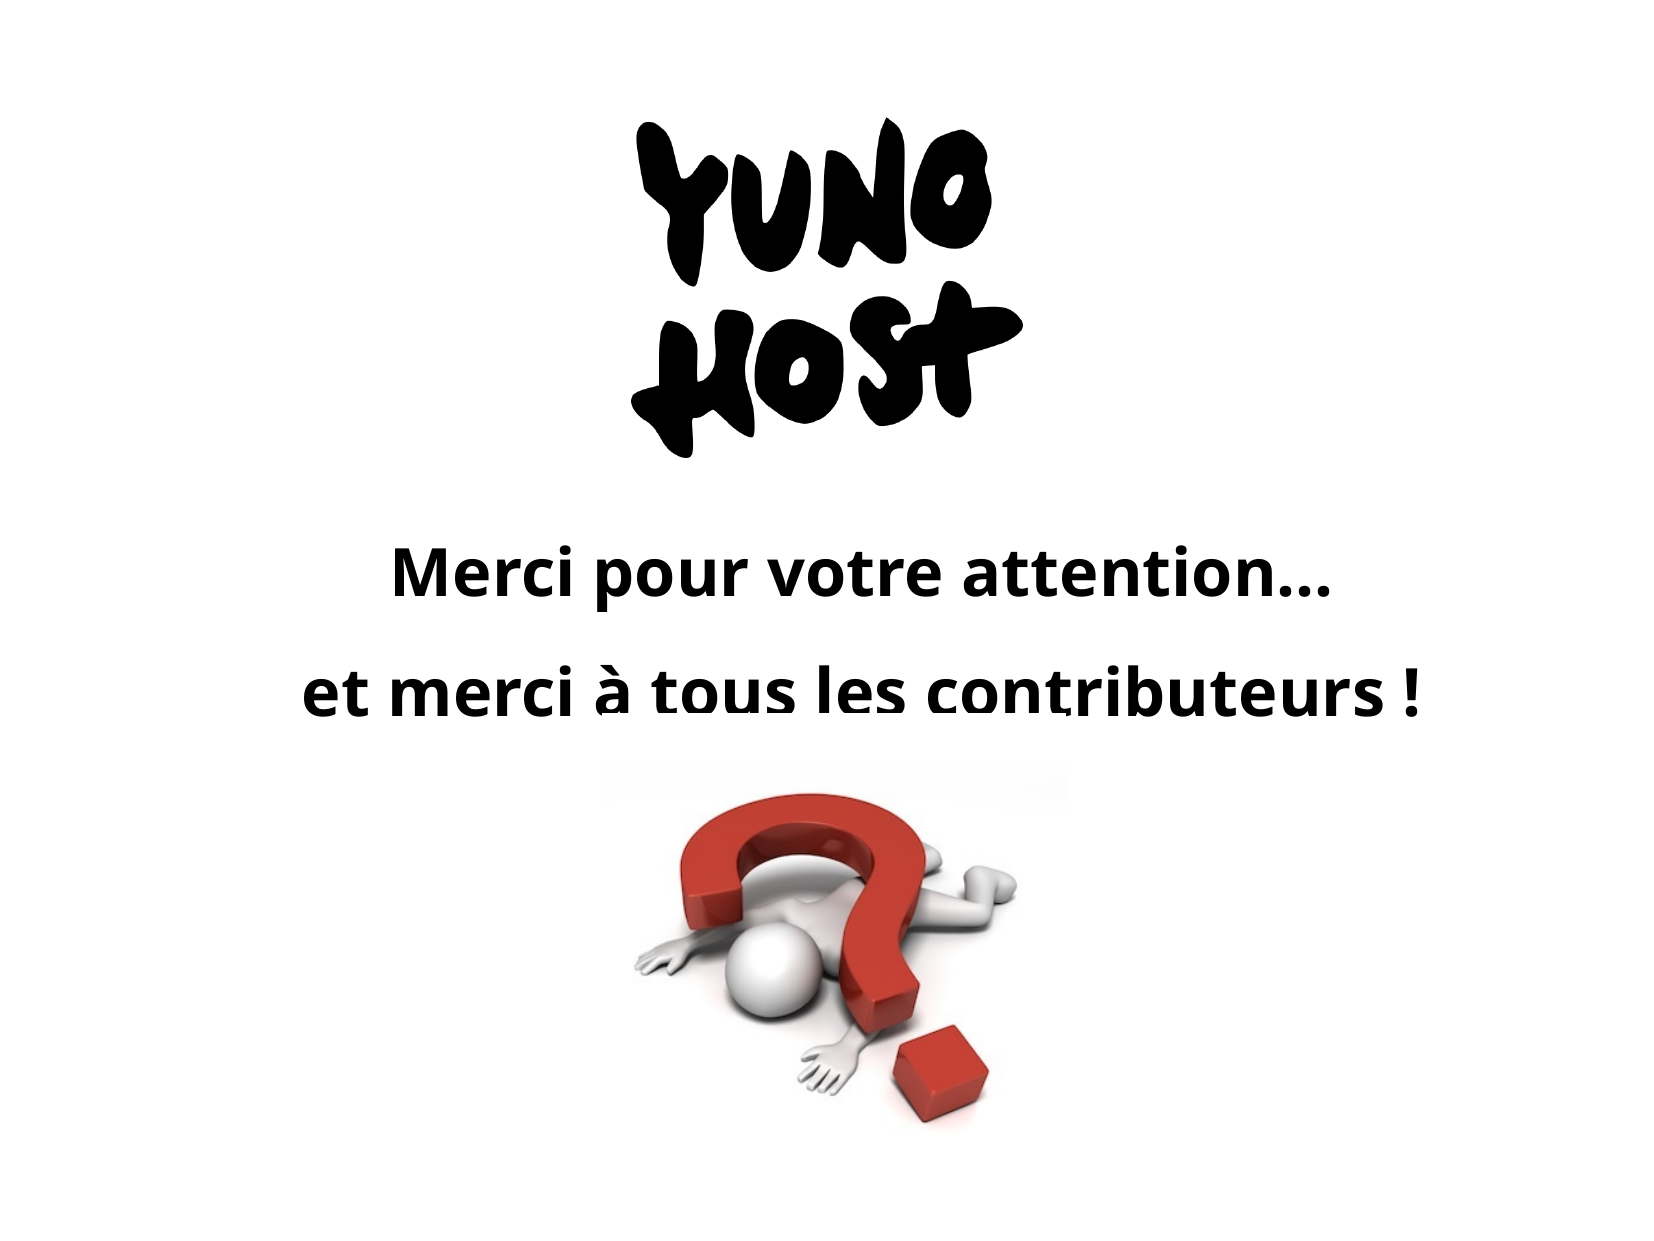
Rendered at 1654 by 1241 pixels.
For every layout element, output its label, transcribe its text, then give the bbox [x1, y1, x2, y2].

list Merci pour votre attention… et merci à tous les contributeurs ! [82, 525, 1571, 960]
picture [631, 117, 1023, 458]
picture [602, 713, 1066, 1186]
